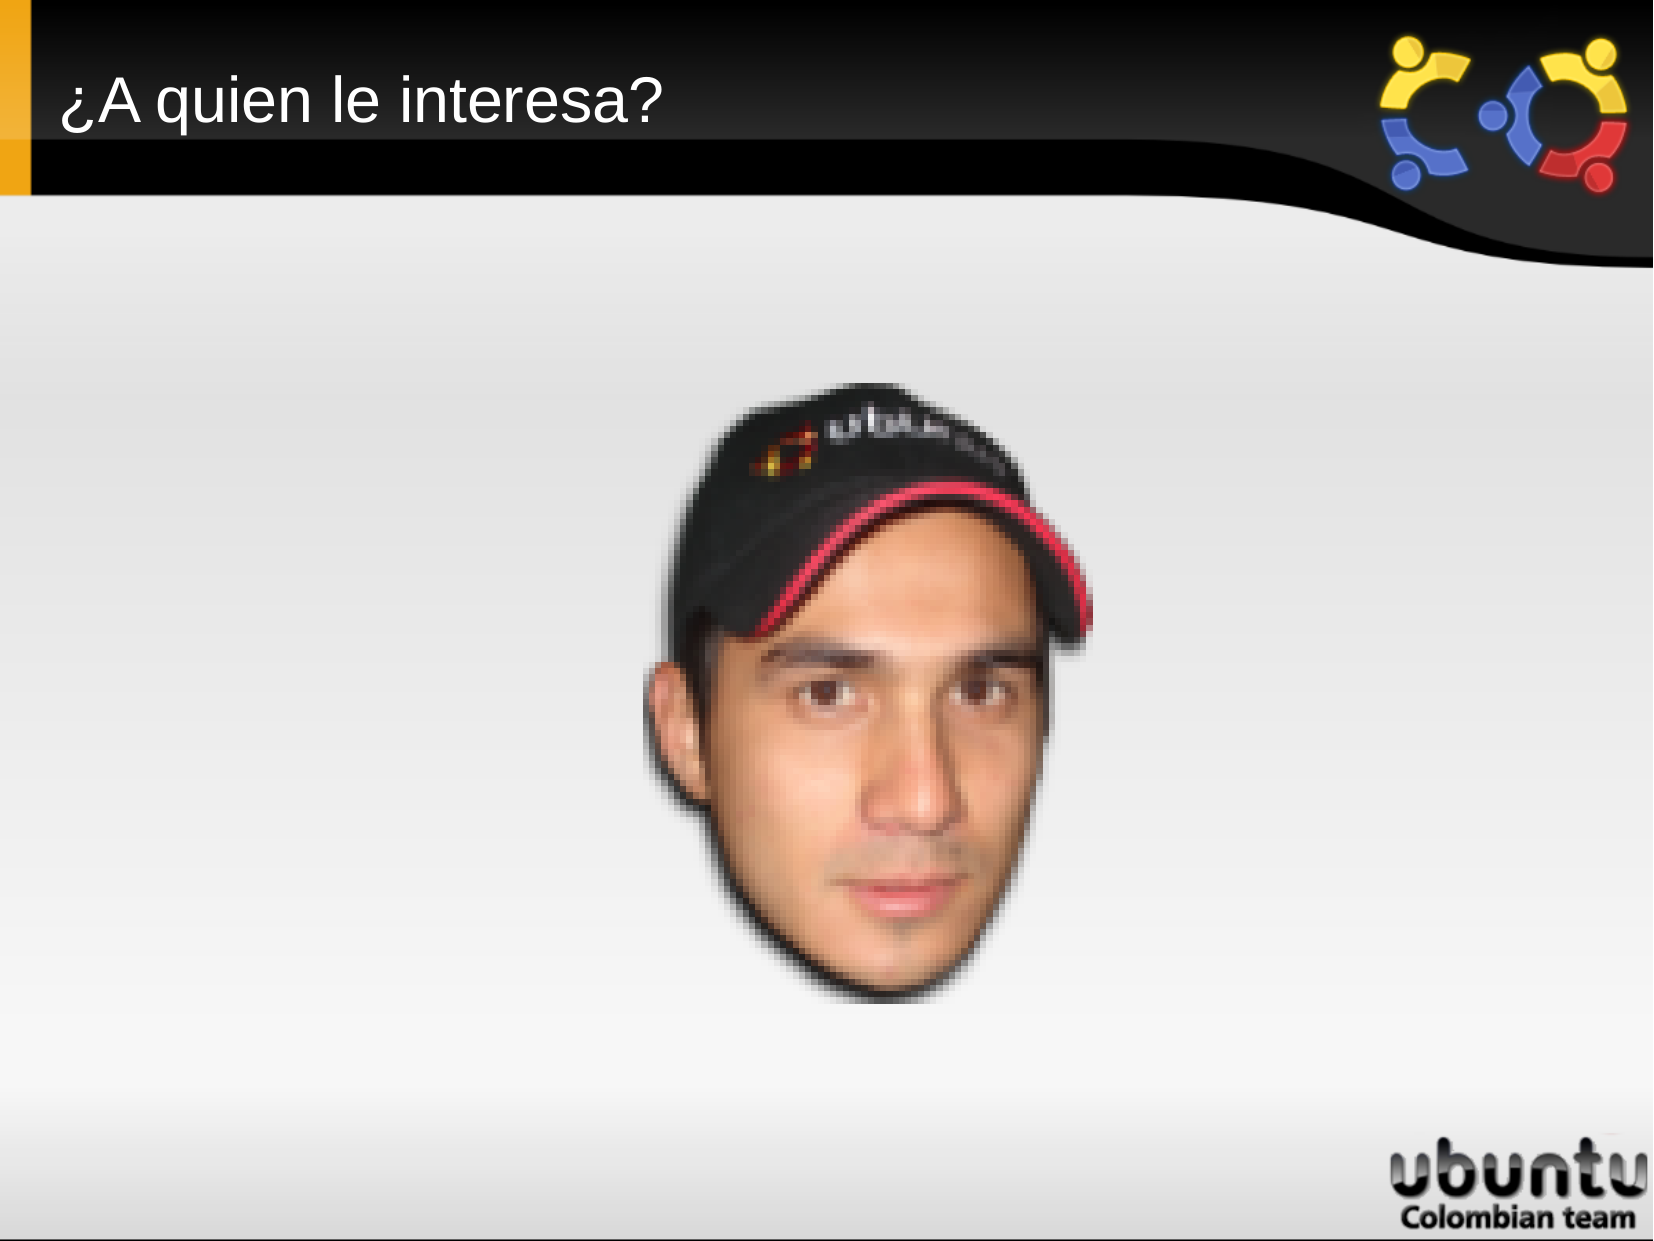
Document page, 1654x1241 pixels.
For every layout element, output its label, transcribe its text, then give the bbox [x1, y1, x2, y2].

picture [0, 0, 1653, 1241]
title ¿A quien le interesa? [59, 48, 1376, 153]
